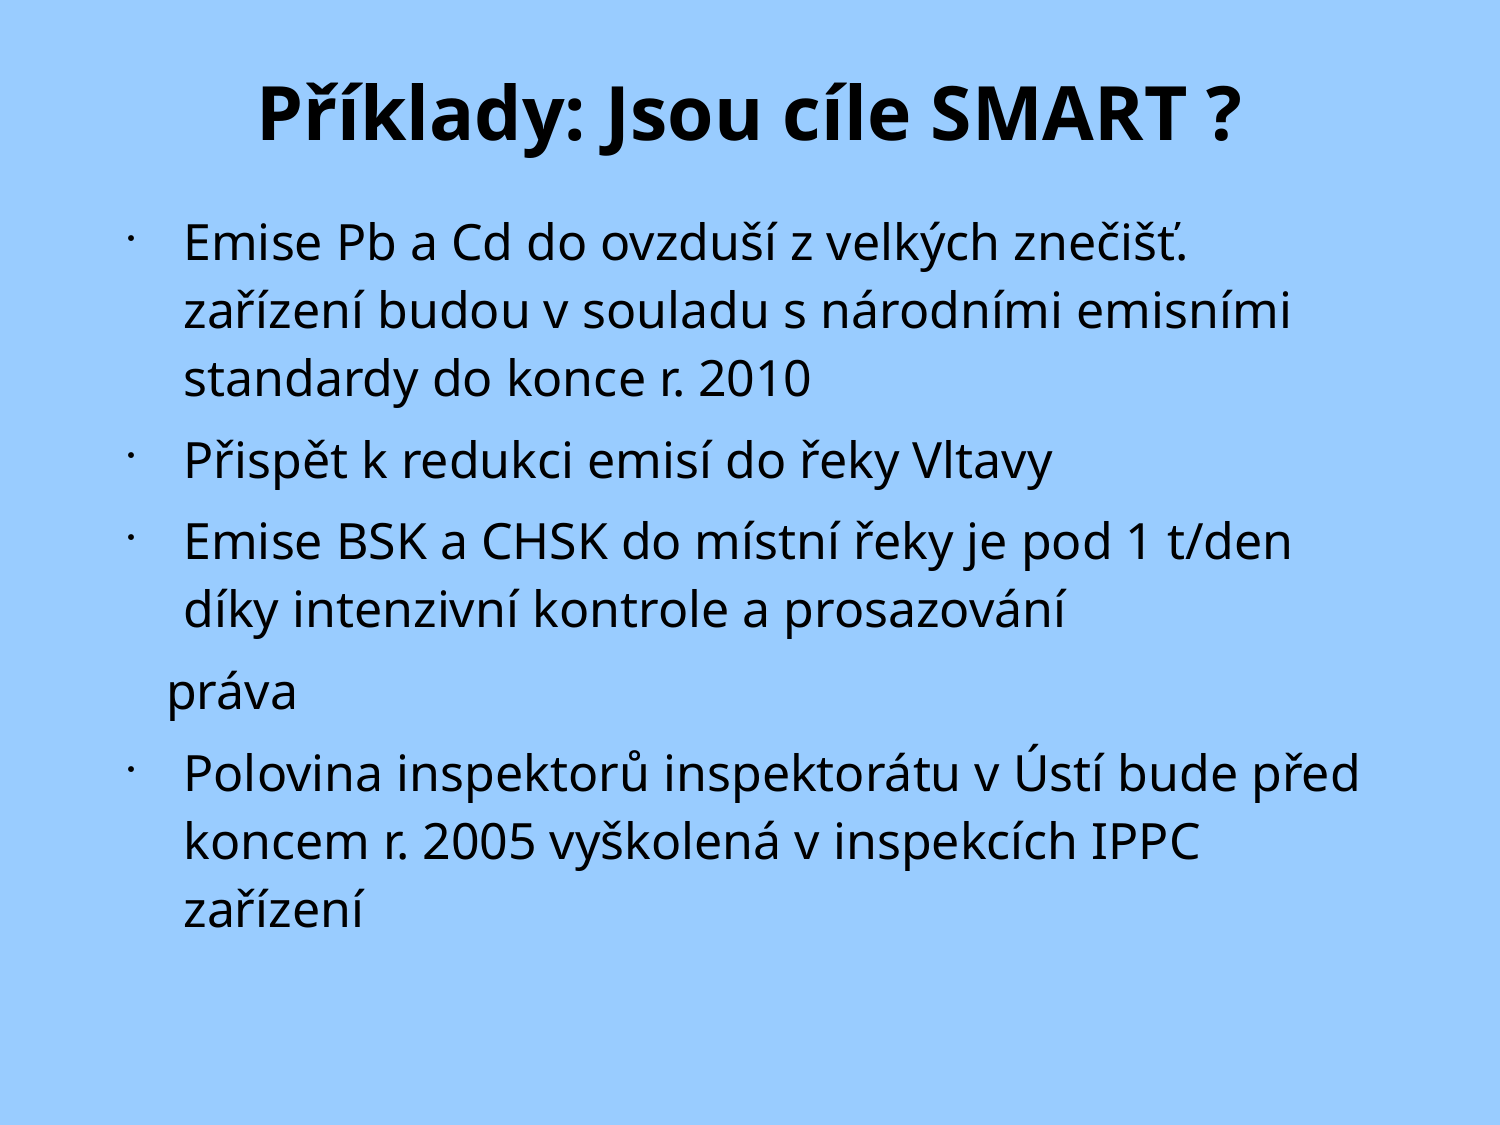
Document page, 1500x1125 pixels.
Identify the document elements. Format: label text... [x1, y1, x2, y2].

title Příklady: Jsou cíle SMART ? [112, 23, 1388, 199]
list Emise Pb a Cd do ovzduší z velkých znečišť. zařízení budou v souladu s národními emisními standardy do konce r. 2010 Přispět k redukci emisí do řeky Vltavy Emise BSK a CHSK do místní řeky je pod 1 t/den díky intenzivní kontrole a prosazování práva Polovina inspektorů inspektorátu v Ústí bude před koncem r. 2005 vyškolená v inspekcích IPPC zařízení [112, 199, 1388, 950]
